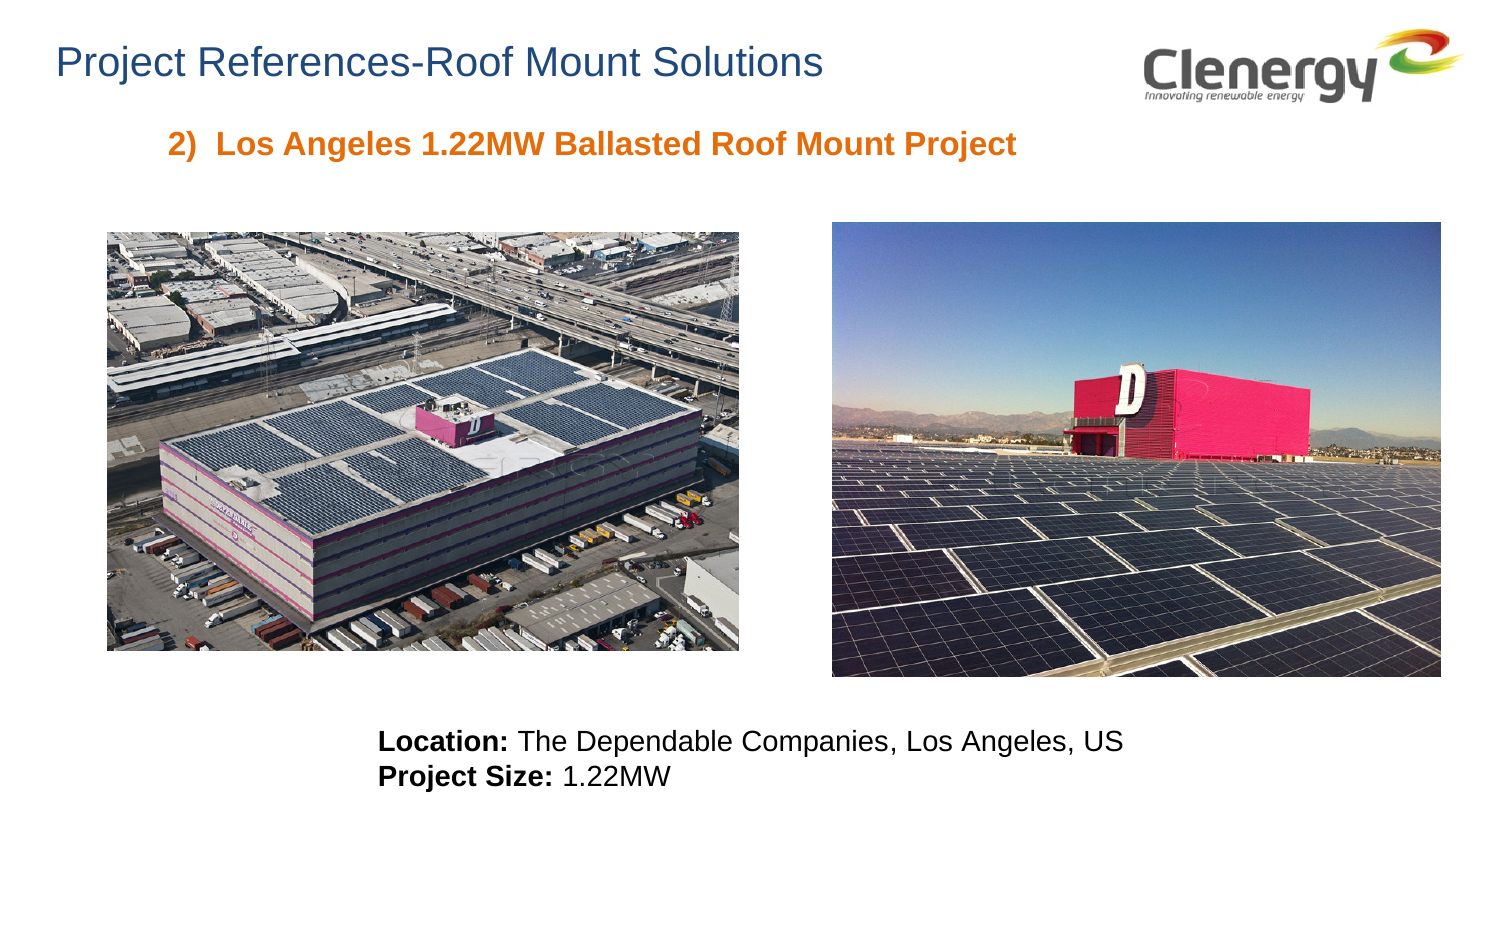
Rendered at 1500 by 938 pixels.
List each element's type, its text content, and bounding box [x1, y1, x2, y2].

picture [107, 232, 739, 652]
picture [832, 222, 1441, 677]
text_box Location: The Dependable Companies, Los Angeles, US Project Size: 1.22MW [363, 714, 1149, 801]
list 2) Los Angeles 1.22MW Ballasted Roof Mount Project [152, 114, 1412, 211]
text_box Project References-Roof Mount Solutions [40, 23, 1385, 96]
picture [1109, 0, 1500, 132]
